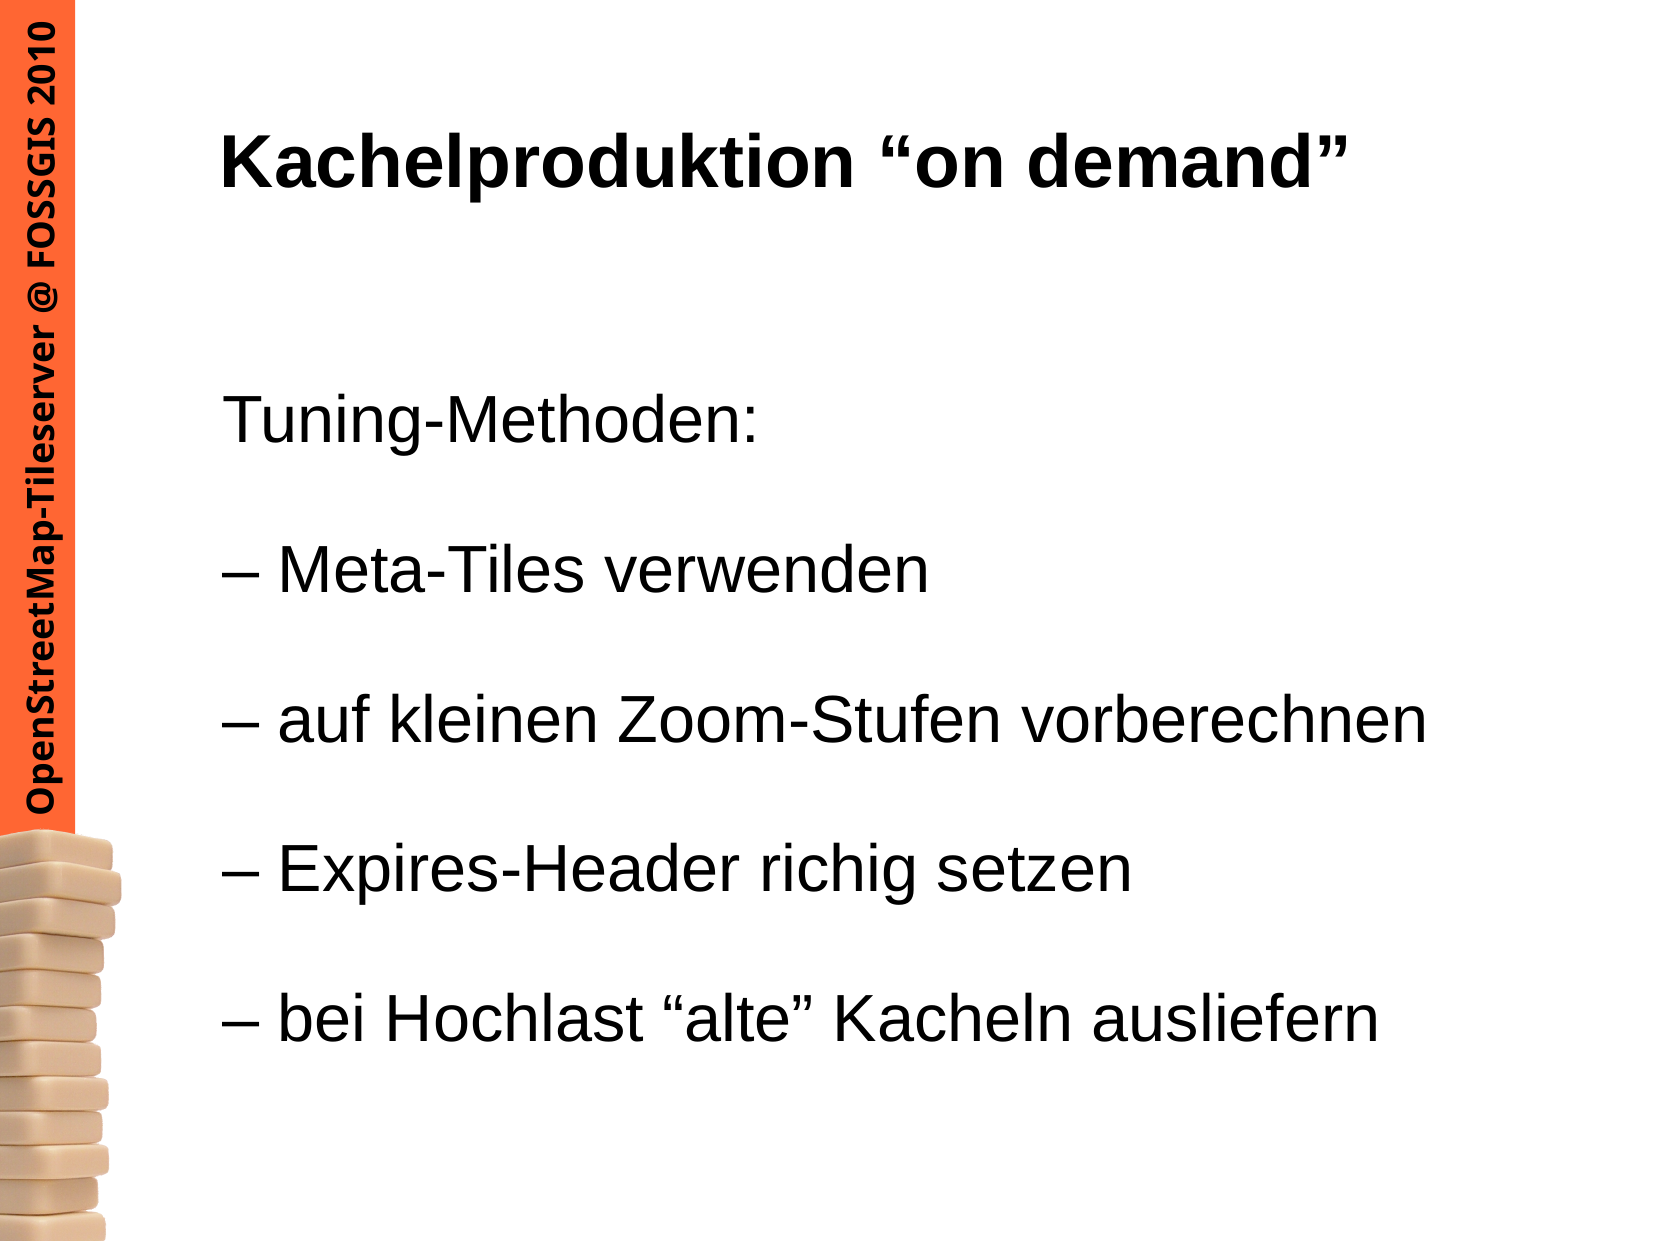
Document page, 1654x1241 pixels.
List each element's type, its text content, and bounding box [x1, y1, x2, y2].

text_box Tuning-Methoden: – Meta-Tiles verwenden – auf kleinen Zoom-Stufen vorberechnen – Expires-Header richig setzen – bei Hochlast “alte” Kacheln ausliefern [207, 375, 1488, 1138]
picture [0, 816, 133, 1241]
text_box Kachelproduktion “on demand” [205, 112, 1546, 212]
